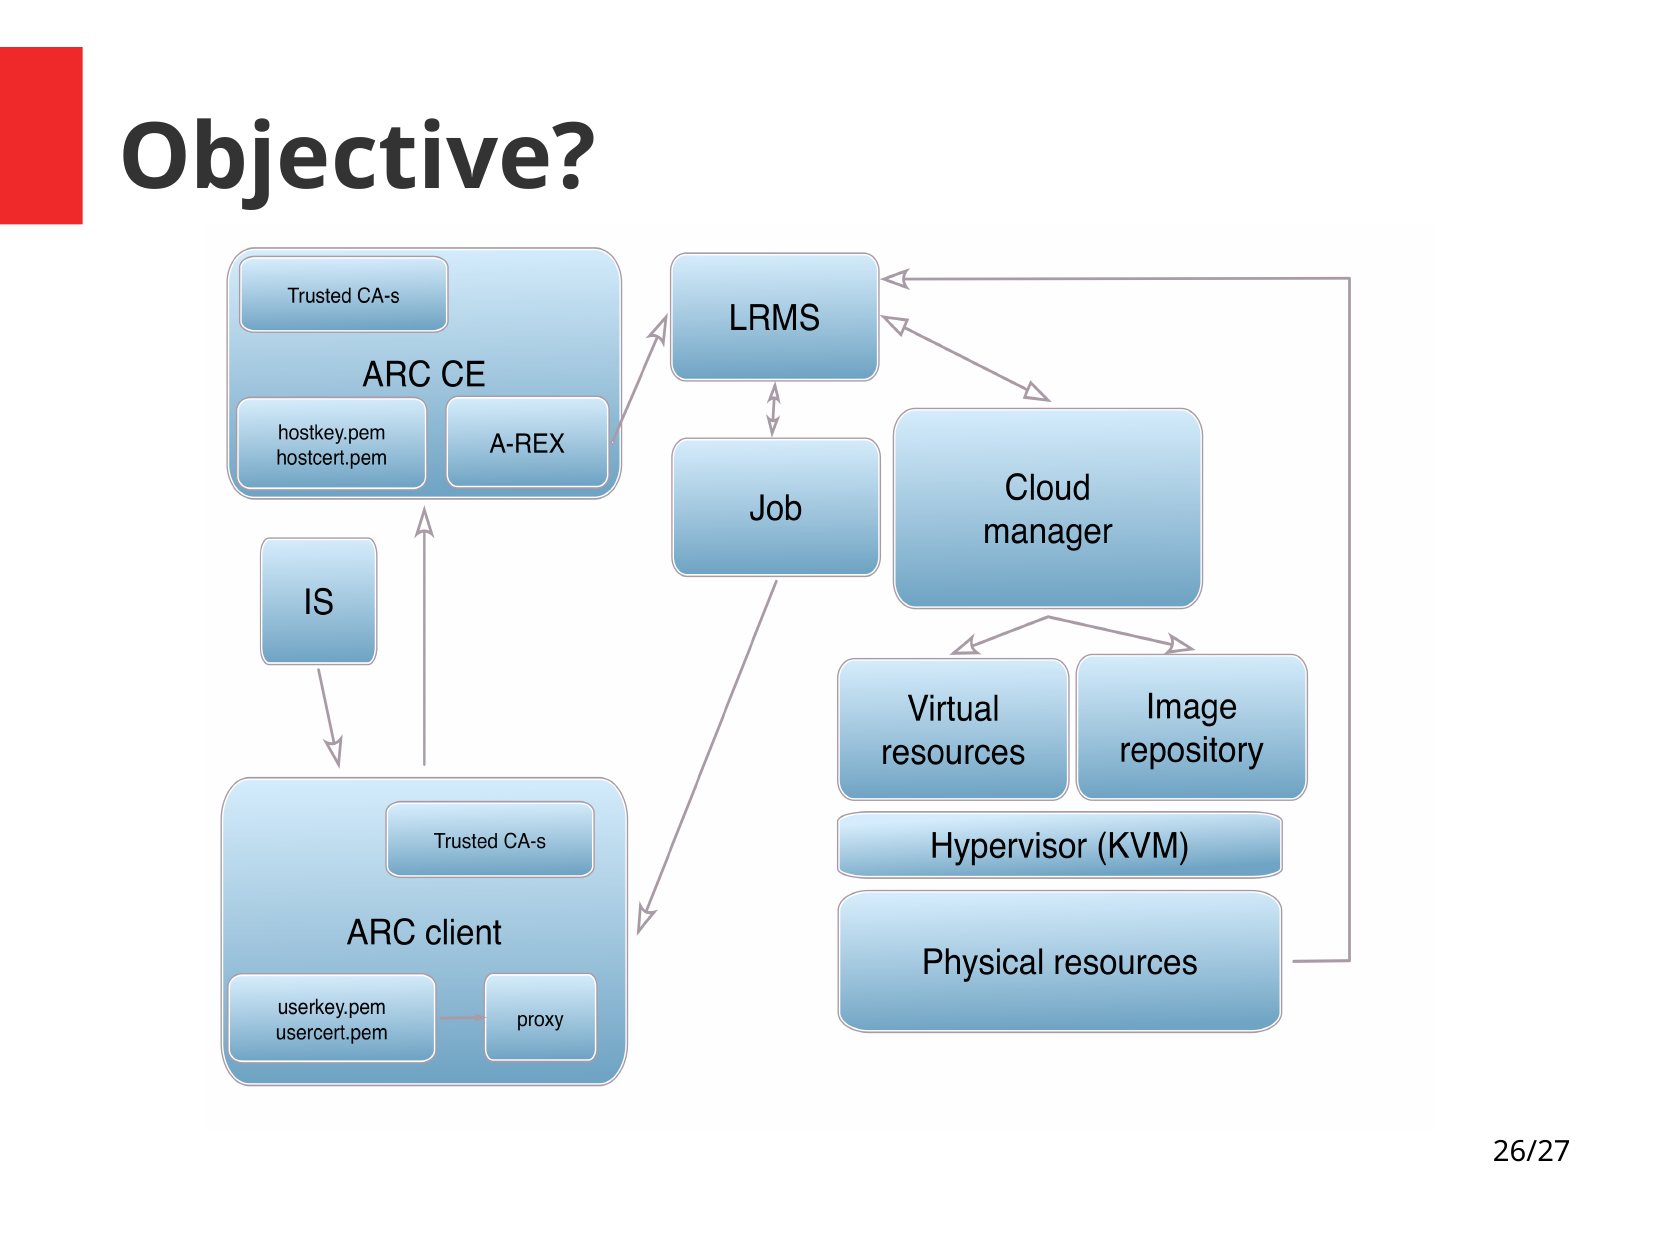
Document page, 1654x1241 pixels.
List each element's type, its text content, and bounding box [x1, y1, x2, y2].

text_box [196, 224, 1441, 1134]
title Objective? [118, 49, 1571, 257]
